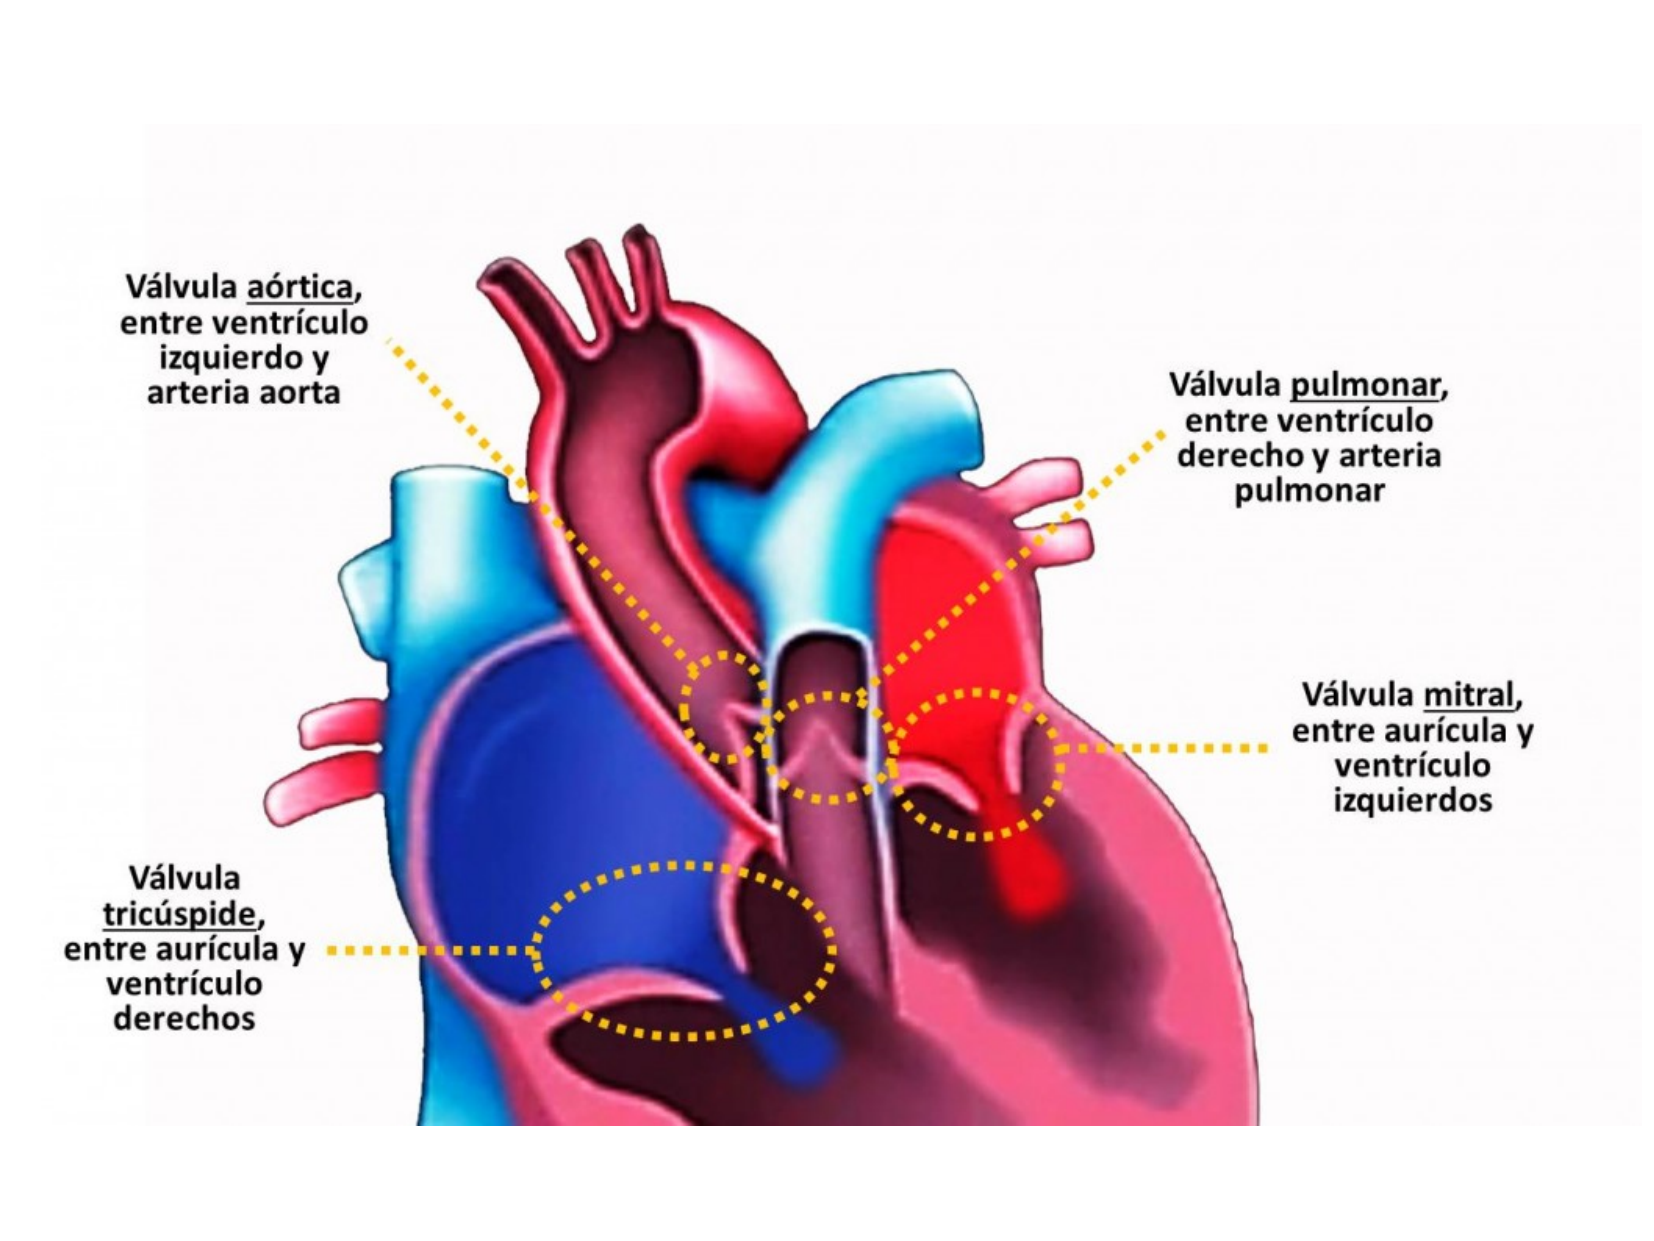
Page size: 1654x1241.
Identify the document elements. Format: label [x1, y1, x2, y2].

picture [41, 124, 1642, 1126]
